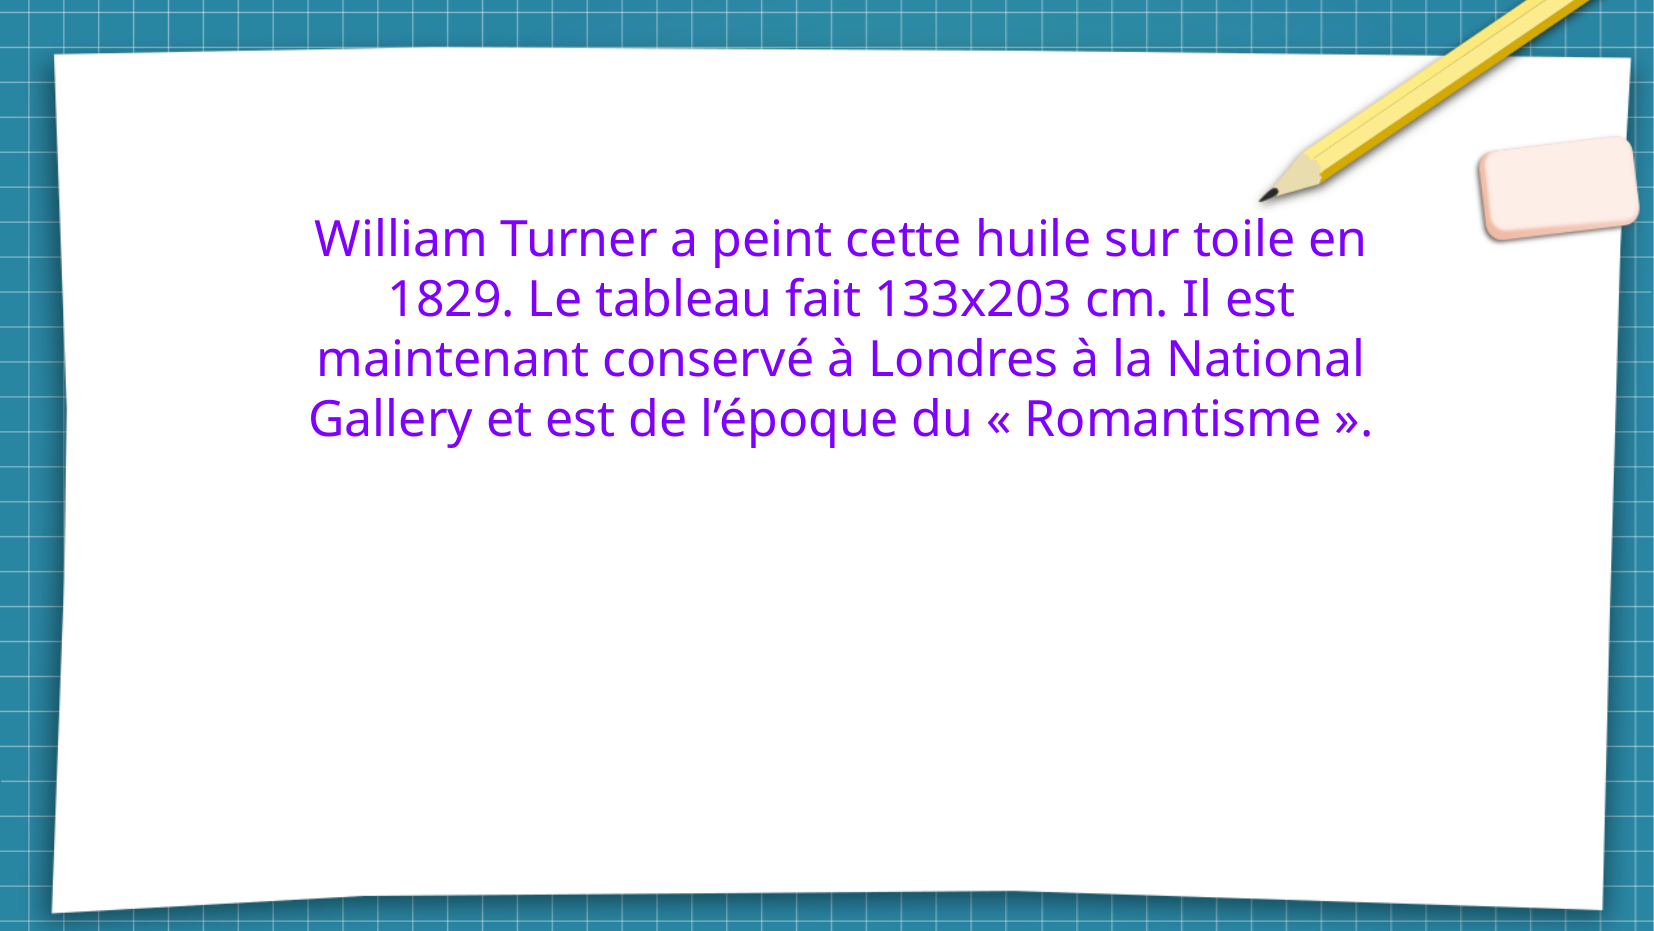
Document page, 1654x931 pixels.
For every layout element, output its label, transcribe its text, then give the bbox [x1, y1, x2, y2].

picture [0, 0, 1654, 931]
title [76, 54, 1565, 211]
list William Turner a peint cette huile sur toile en 1829. Le tableau fait 133x203 cm. Il est maintenant conservé à Londres à la National Gallery et est de l’époque du « Romantisme ». [295, 206, 1388, 768]
